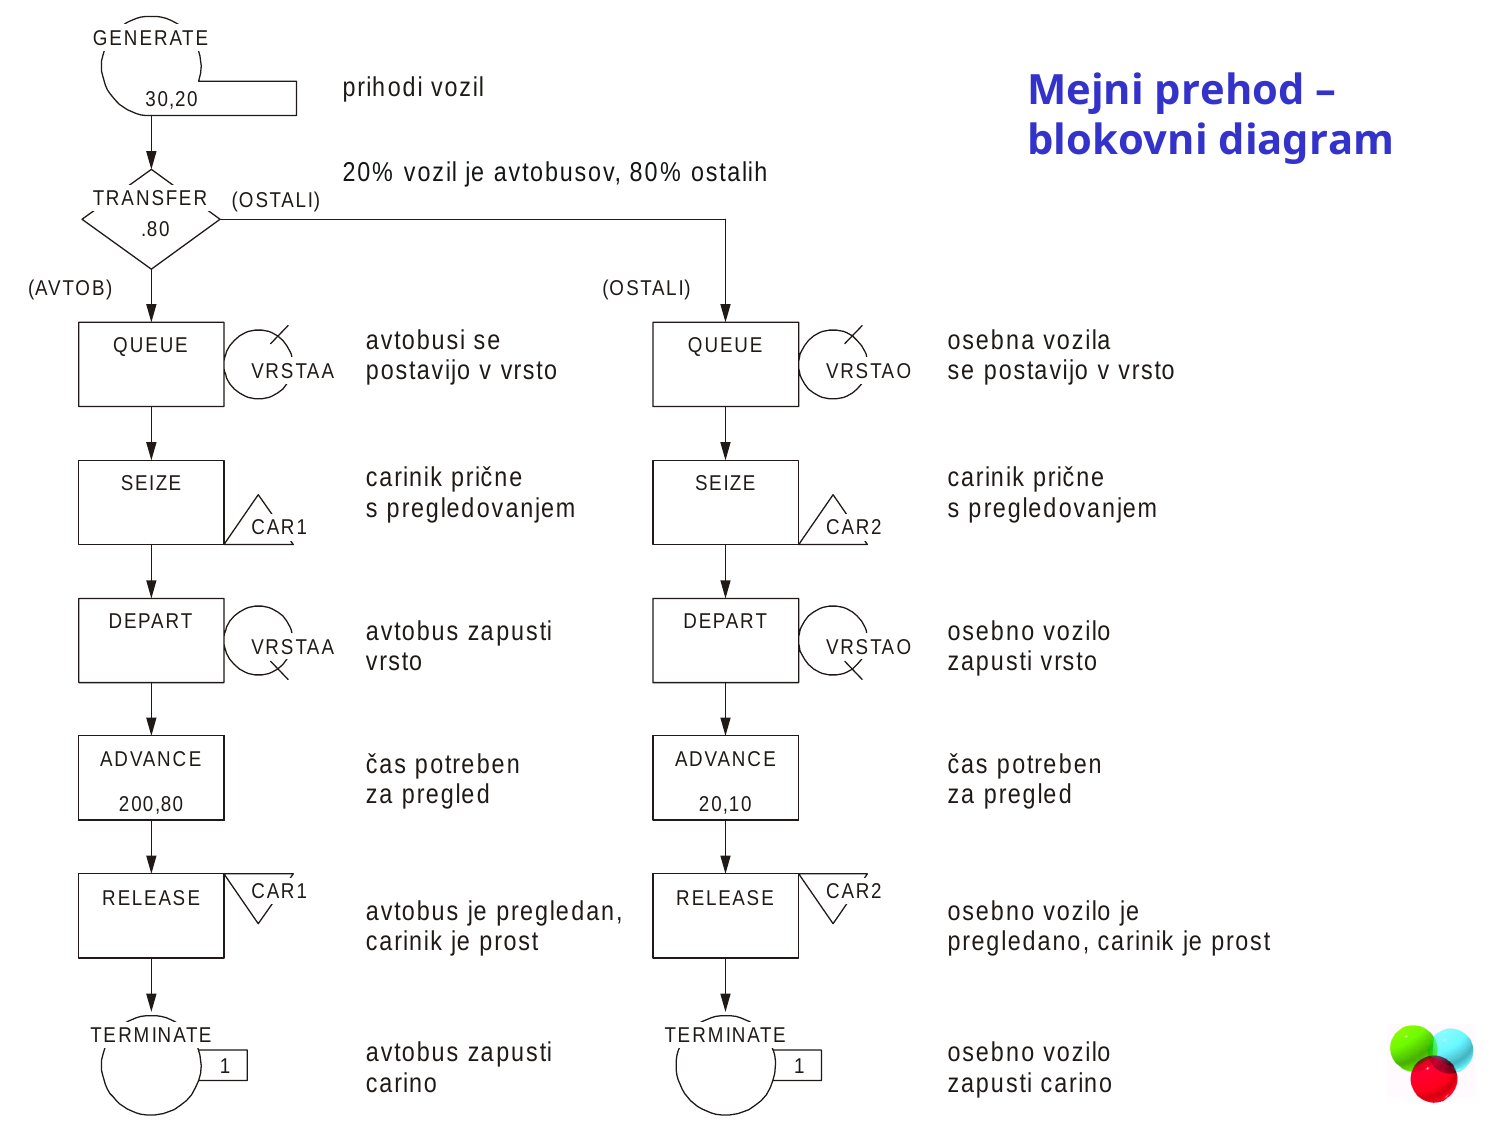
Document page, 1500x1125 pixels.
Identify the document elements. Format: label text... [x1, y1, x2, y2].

picture [24, 12, 1276, 1119]
chart [1387, 1025, 1476, 1104]
title Mejni prehod – blokovni diagram [1276, 50, 1476, 176]
